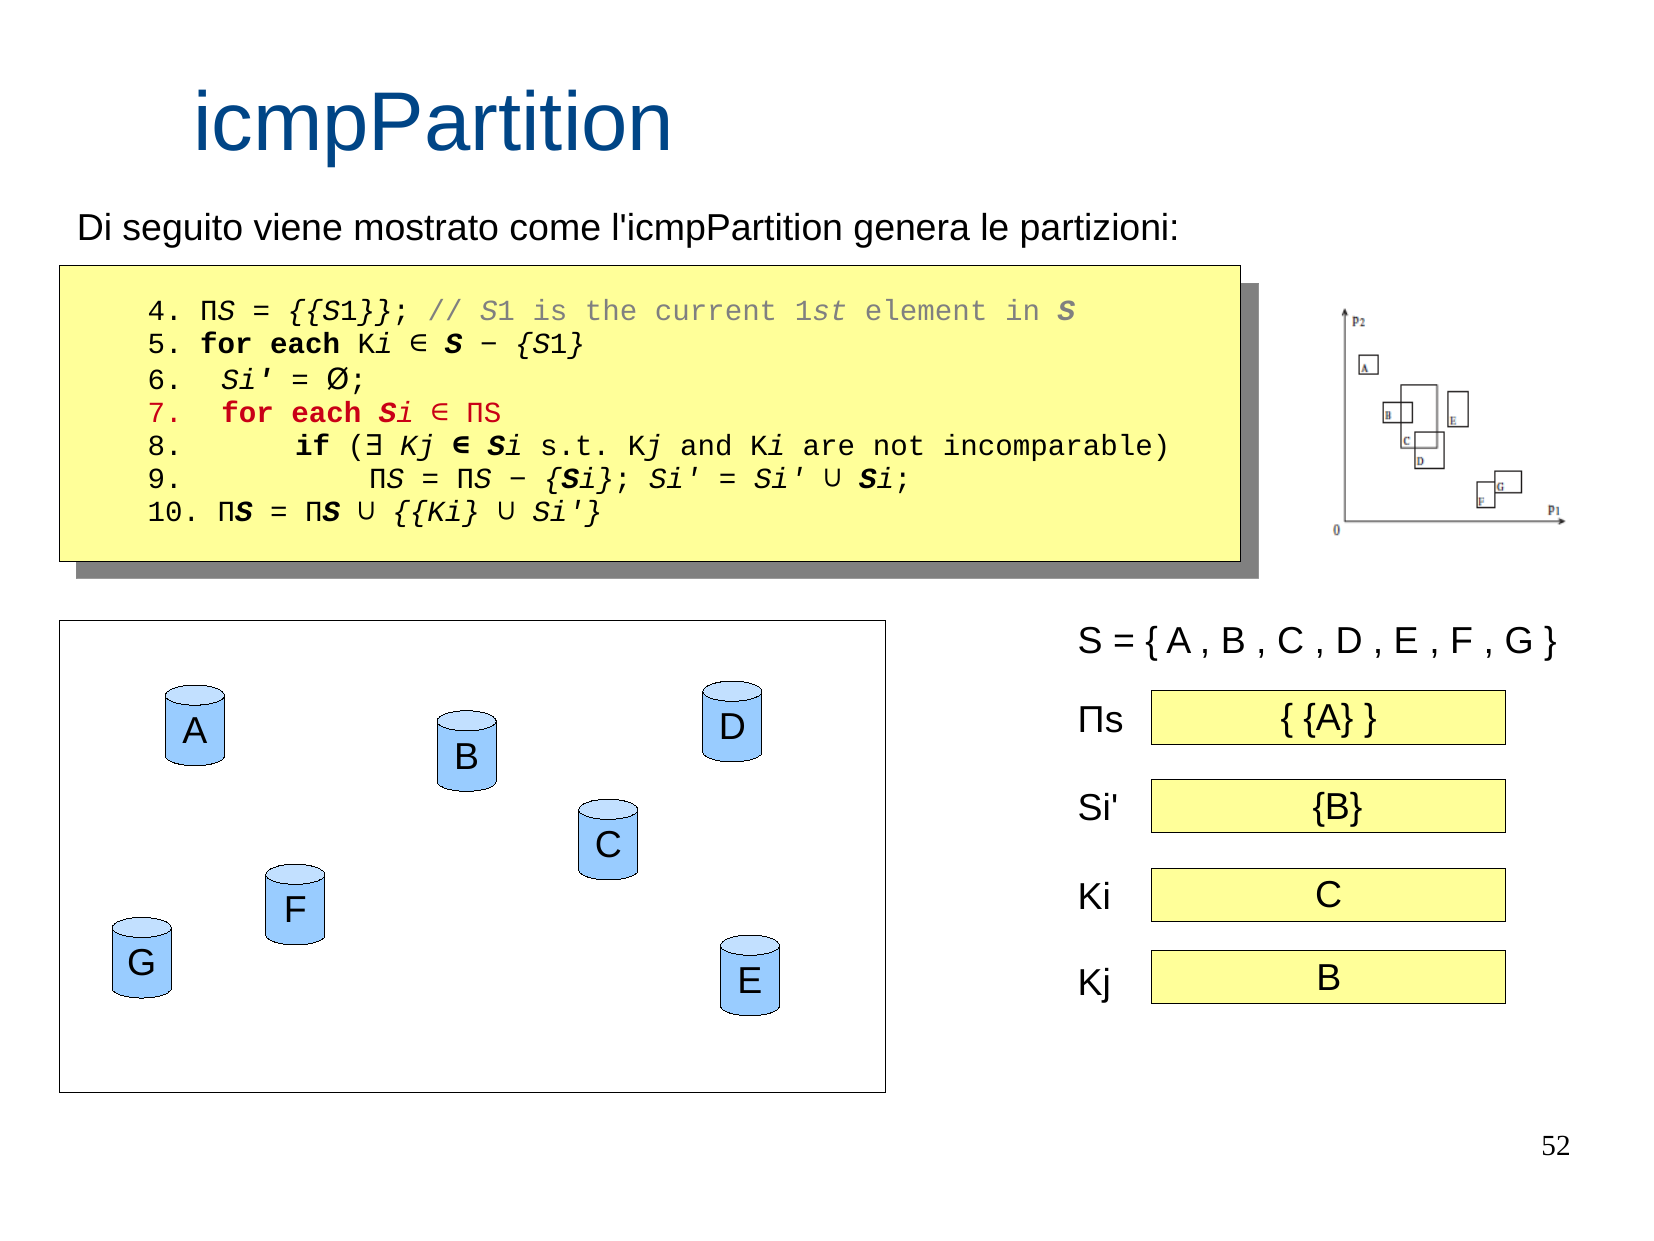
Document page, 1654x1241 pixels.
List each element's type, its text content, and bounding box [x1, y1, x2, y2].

text_box C [578, 811, 638, 880]
text_box Ki [1062, 868, 1152, 925]
text_box Kj [1062, 954, 1152, 1012]
text_box S = { A , B , C , D , E , F , G } [1062, 611, 1571, 669]
text_box B [437, 722, 497, 792]
text_box Πs [1062, 690, 1152, 748]
text_box G [112, 929, 172, 999]
text_box {B} [1151, 779, 1506, 833]
text_box D [702, 692, 762, 762]
text_box A [165, 697, 225, 766]
text_box { {A} } [1151, 690, 1506, 745]
list Di seguito viene mostrato come l'icmpPartition genera le partizioni: [59, 206, 1388, 254]
picture [1299, 290, 1625, 562]
title icmpPartition [193, 33, 1567, 210]
text_box B [1151, 950, 1506, 1004]
text_box F [265, 876, 325, 945]
text_box 4. ΠS = {{S1}}; // S1 is the current 1st element in S 5. for each Ki ∈ S − {S1} 6. Si' = Ø; 7. for each Si ∈ ΠS 8. if (∃ Kj ∈ Si s.t. Kj and Ki are not incomparable) 9. ΠS = ΠS − {Si}; Si' = Si' ∪ Si; 10. ΠS = ΠS ∪ {{Ki} ∪ Si'} [59, 265, 1241, 562]
text_box Si' [1062, 779, 1152, 837]
text_box E [720, 947, 780, 1016]
text_box C [1151, 868, 1506, 922]
